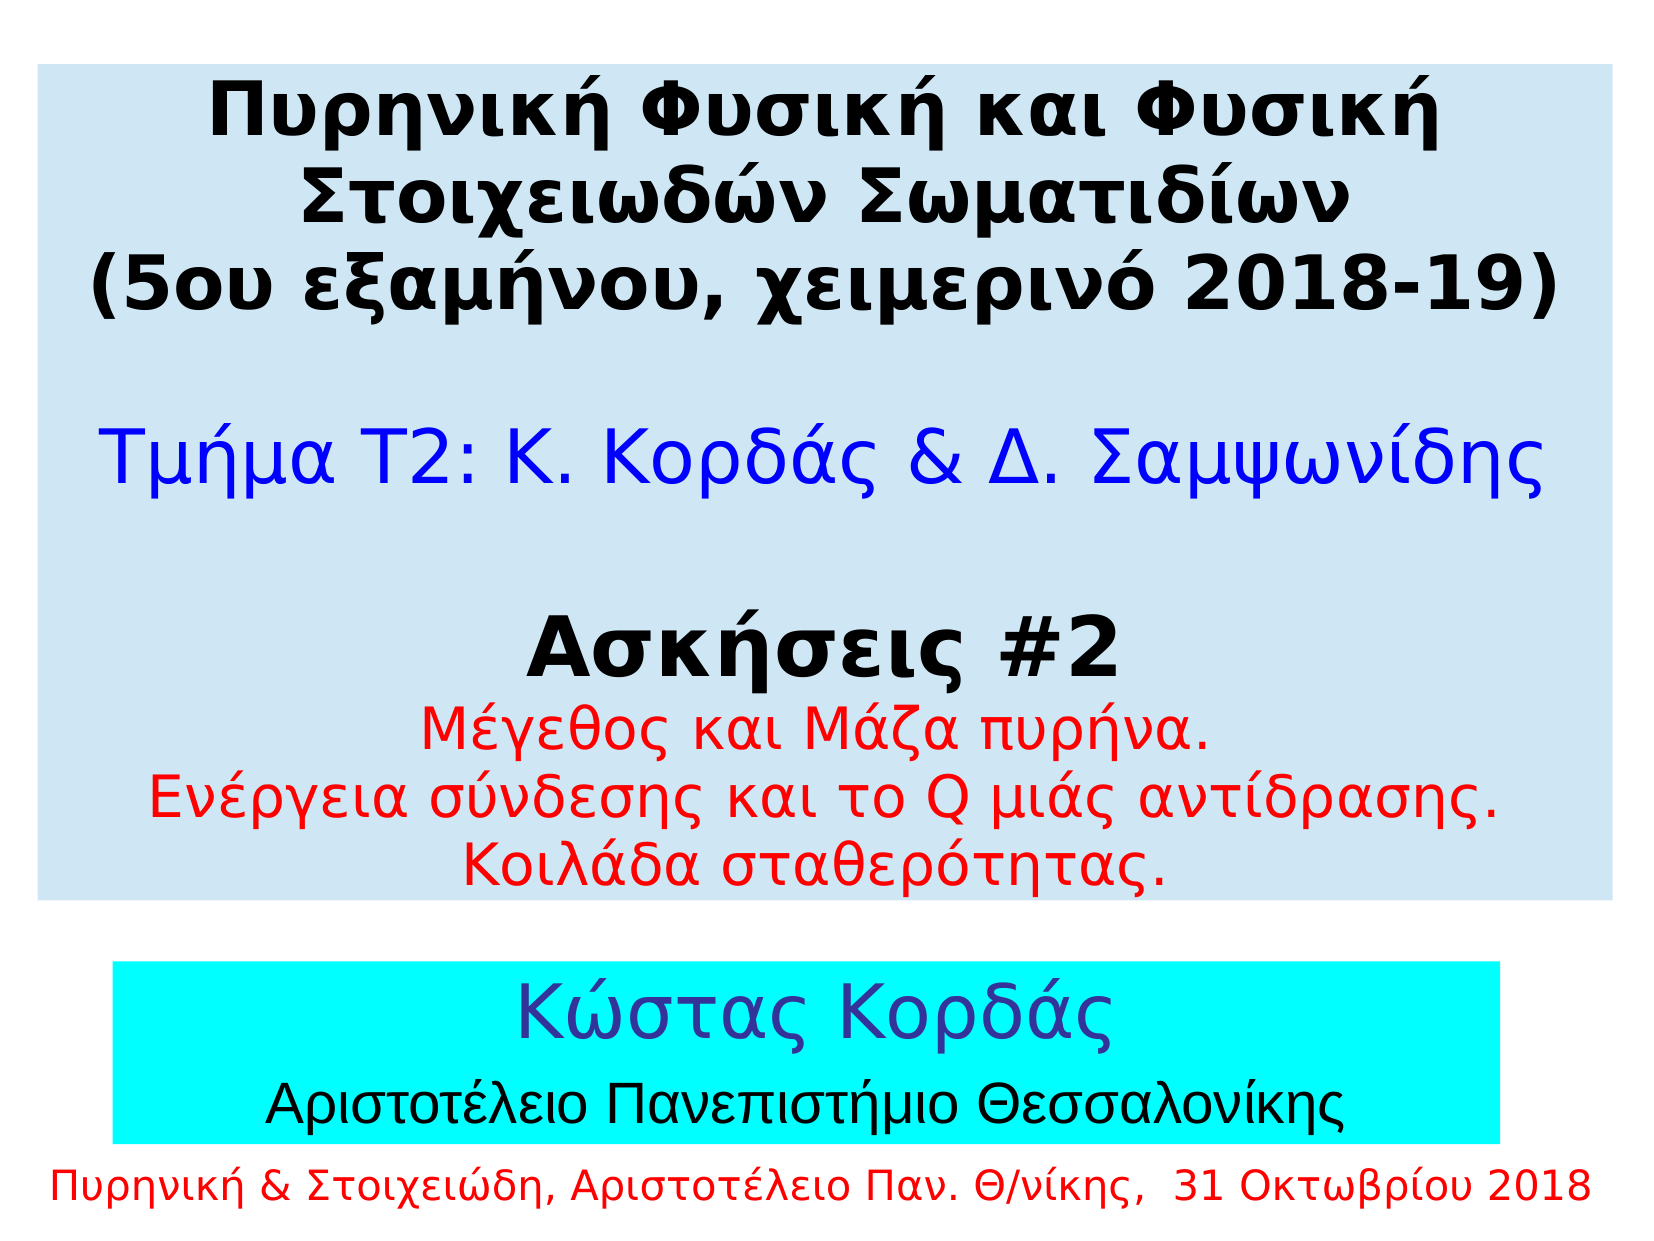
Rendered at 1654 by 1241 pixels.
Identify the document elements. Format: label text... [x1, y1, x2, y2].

text_box Πυρηνική & Στοιχειώδη, Αριστοτέλειο Παν. Θ/νίκης, 31 Οκτωβρίου 2018 [33, 1154, 1609, 1219]
title Πυρηνική Φυσική και Φυσική Στοιχειωδών Σωματιδίων (5ου εξαμήνου, χειμερινό 2018-19) Τμήμα T2: Κ. Κορδάς & Δ. Σαμψωνίδης Ασκήσεις #2 Μέγεθος και Μάζα πυρήνα. Ενέργεια σύνδεσης και το Q μιάς αντίδρασης. Κοιλάδα σταθερότητας. [37, 64, 1613, 901]
text_box Κώστας Κορδάς Αριστοτέλειο Πανεπιστήμιο Θεσσαλονίκης [112, 961, 1501, 1145]
